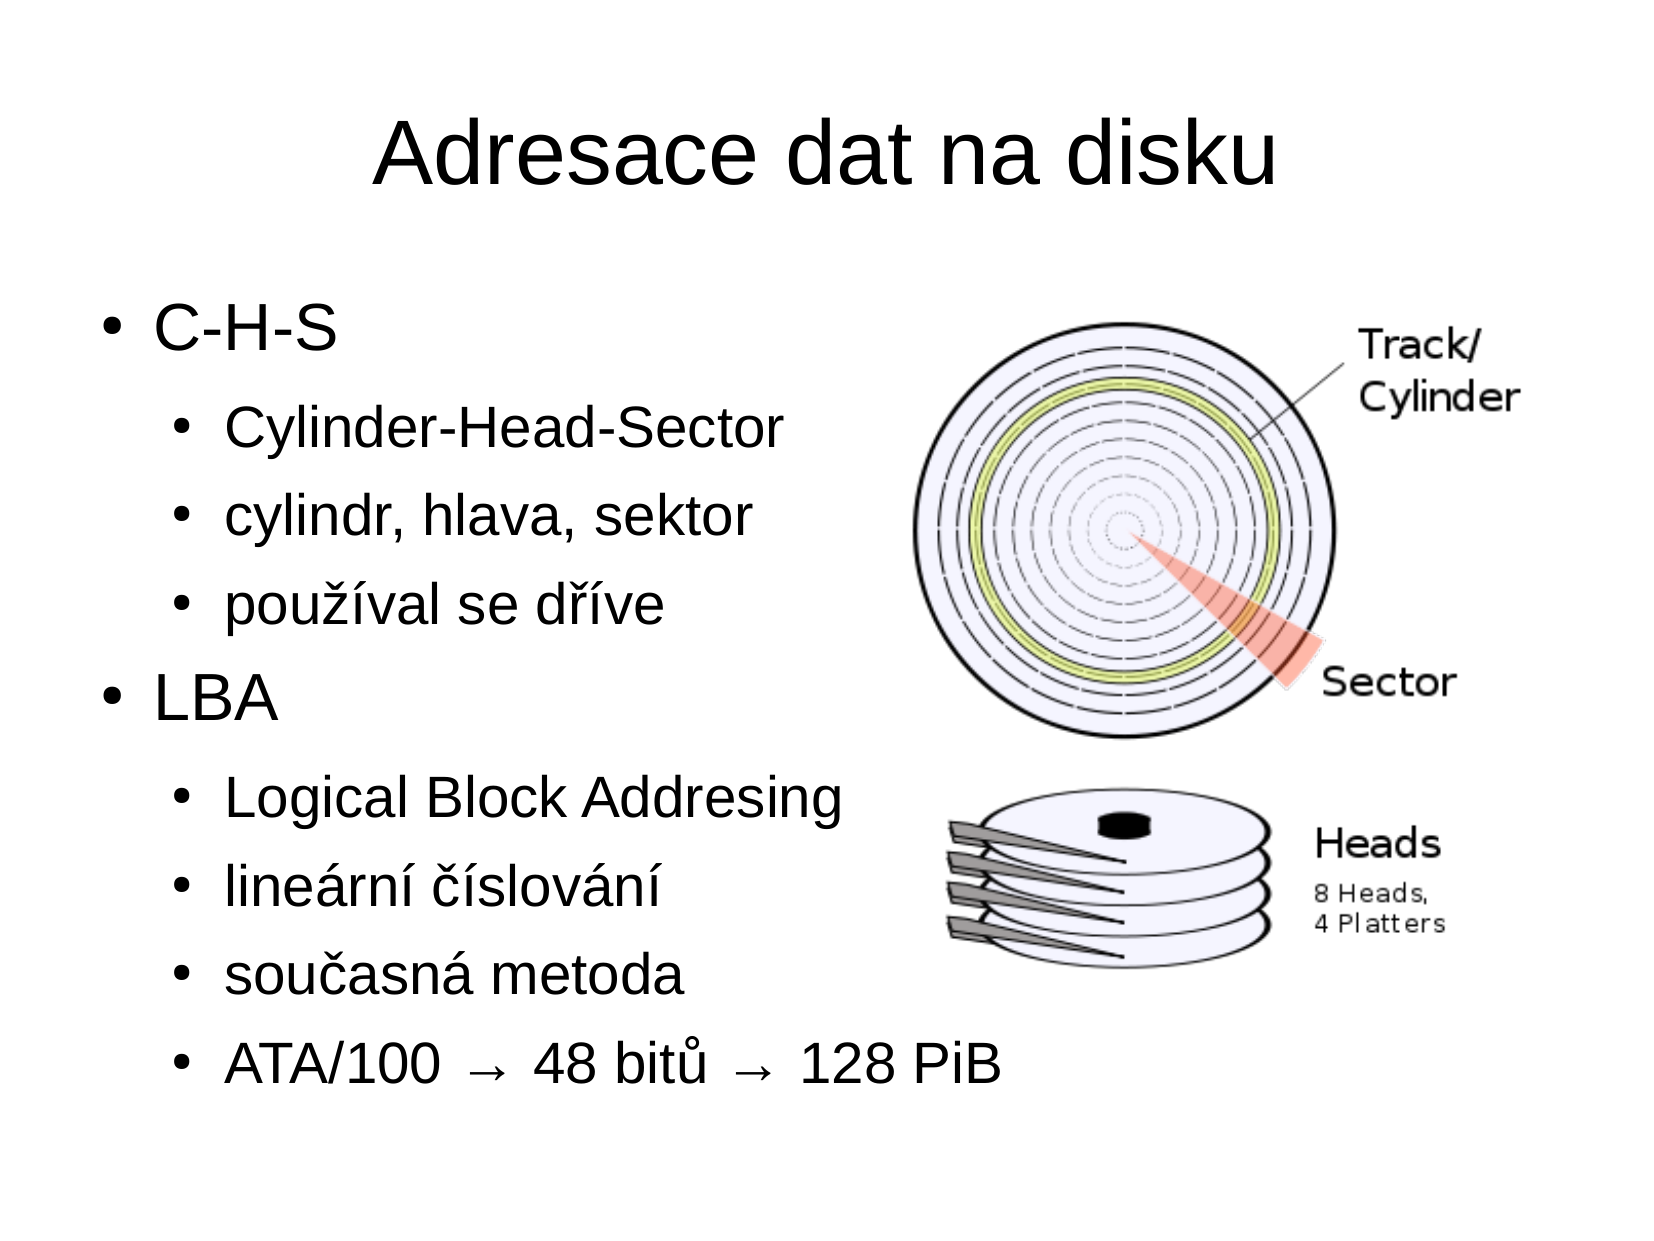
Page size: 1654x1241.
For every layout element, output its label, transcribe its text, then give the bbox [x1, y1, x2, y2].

title Adresace dat na disku [82, 56, 1571, 250]
list C-H-S Cylinder-Head-Sector cylindr, hlava, sektor používal se dříve LBA Logical Block Addresing lineární číslování současná metoda ATA/100 → 48 bitů → 128 PiB [82, 290, 1571, 1096]
picture [856, 250, 1595, 1034]
